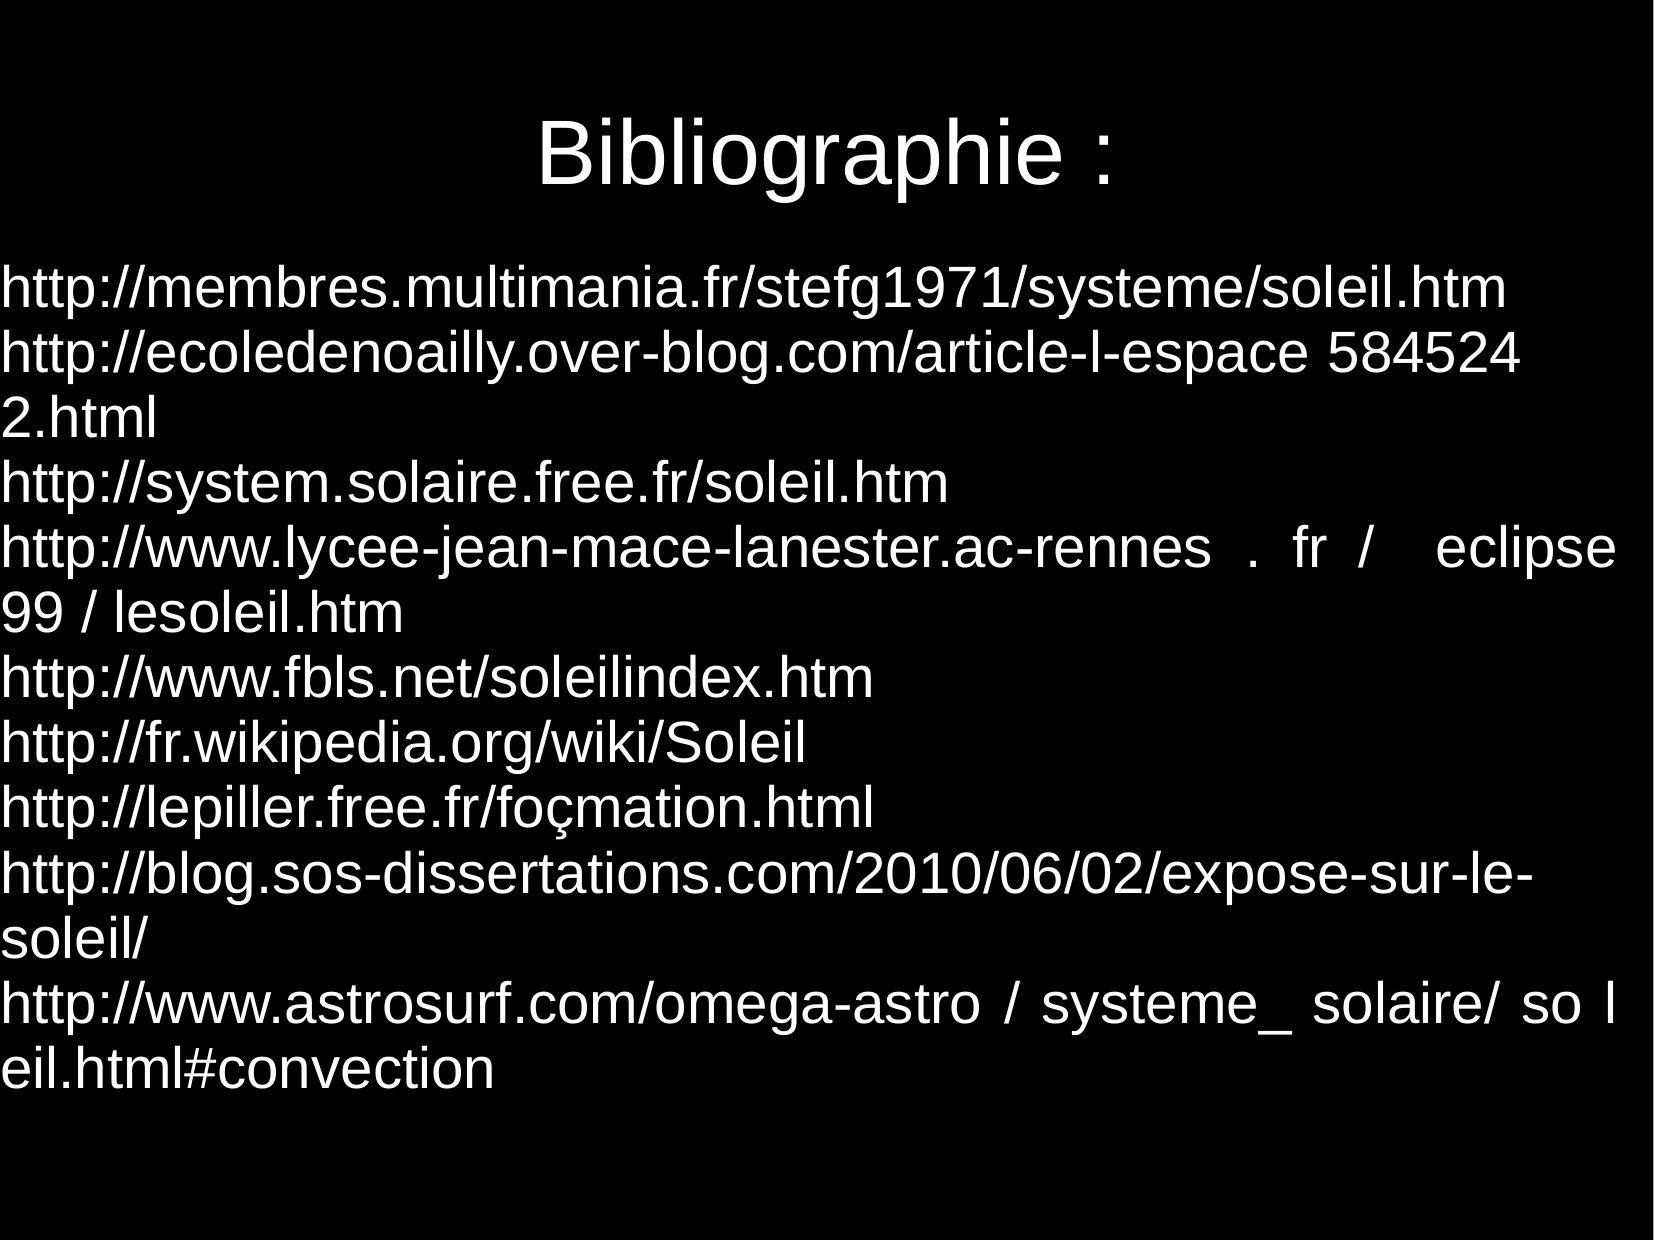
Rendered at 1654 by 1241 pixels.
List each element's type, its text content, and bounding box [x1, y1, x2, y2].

title Bibliographie : [82, 49, 1571, 255]
subtitle http://membres.multimania.fr/stefg1971/systeme/soleil.htm http://ecoledenoailly.over-blog.com/article-l-espace 584524 2.html http://system.solaire.free.fr/soleil.htm http://www.lycee-jean-mace-lanester.ac-rennes . fr / eclipse 99 / lesoleil.htm http://www.fbls.net/soleilindex.htm http://fr.wikipedia.org/wiki/Soleil http://lepiller.free.fr/foçmation.html http://blog.sos-dissertations.com/2010/06/02/expose-sur-le-soleil/ http://www.astrosurf.com/omega-astro / systeme_ solaire/ so l eil.html#convection [0, 255, 1619, 1241]
